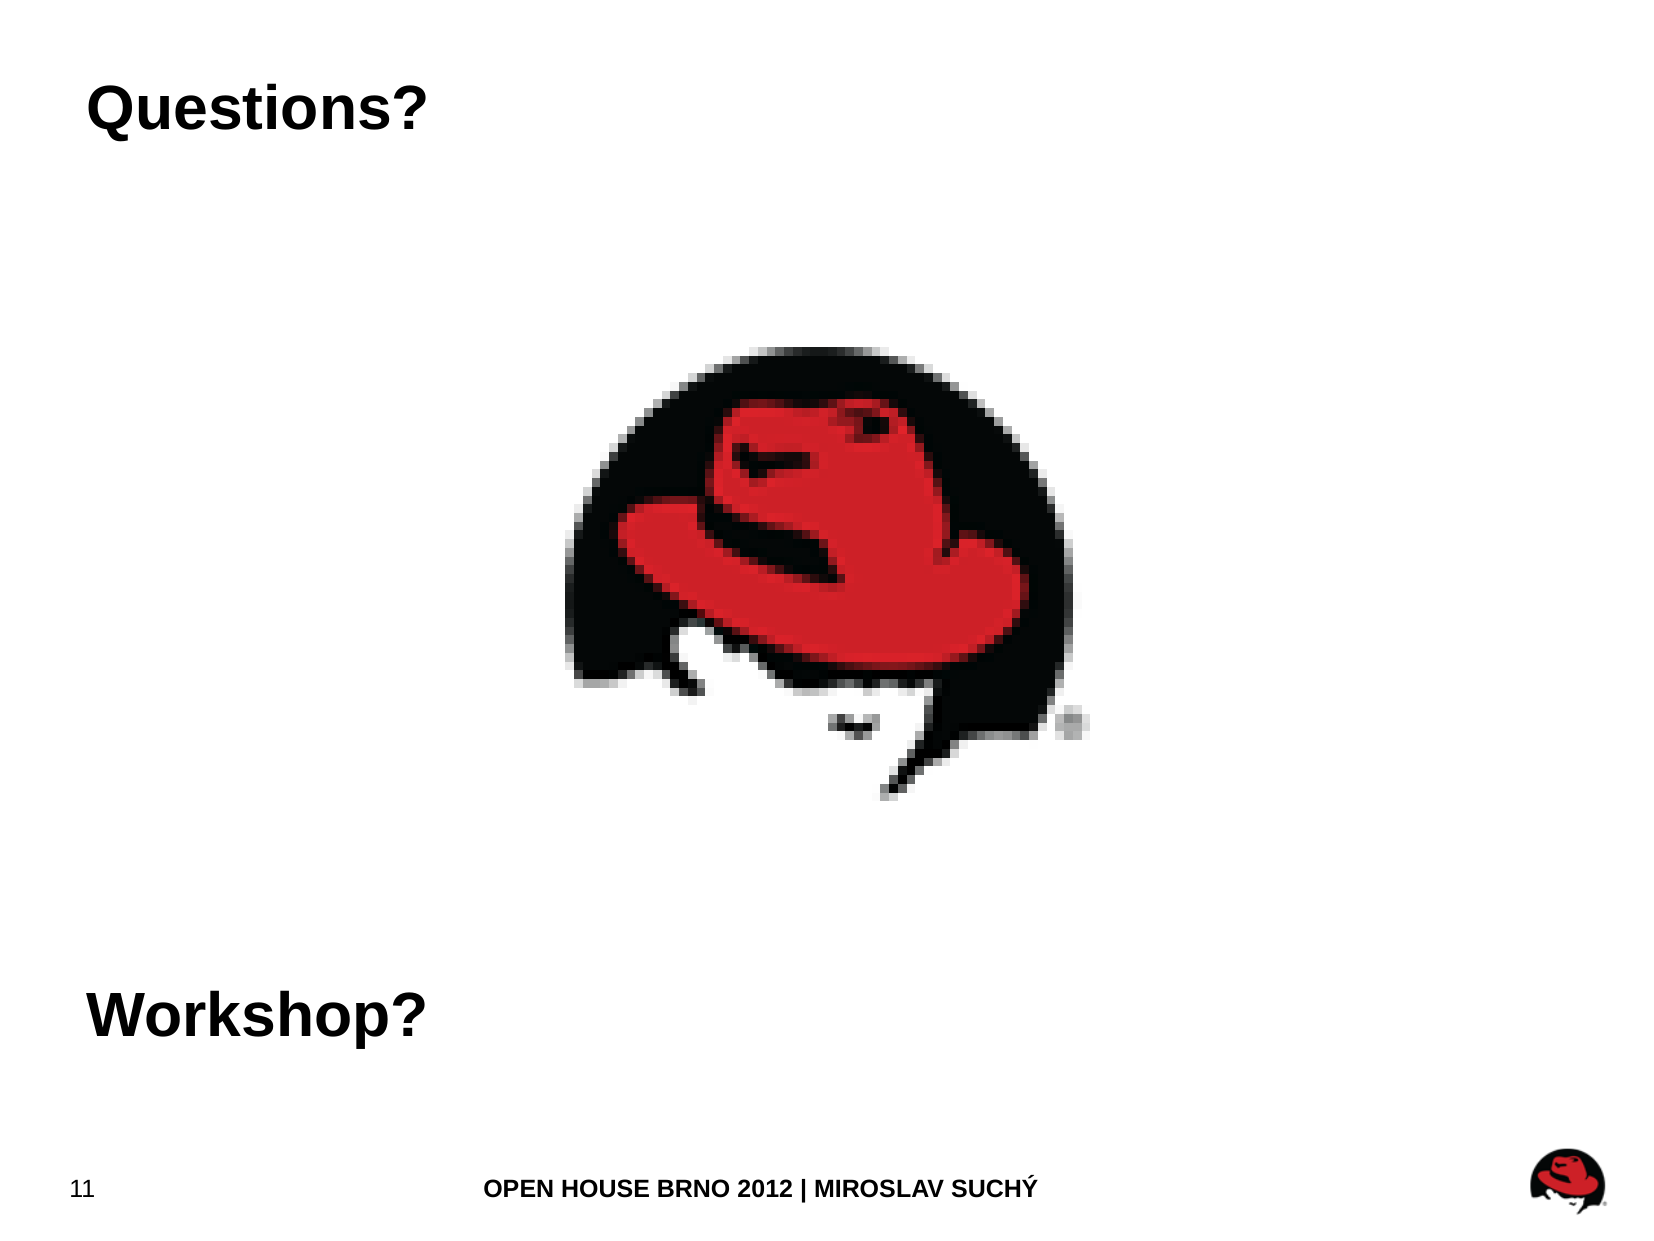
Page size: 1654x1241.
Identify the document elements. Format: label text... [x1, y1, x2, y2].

picture [1529, 1146, 1613, 1224]
title Questions? Workshop? [86, 73, 1576, 1051]
picture [557, 330, 1126, 863]
